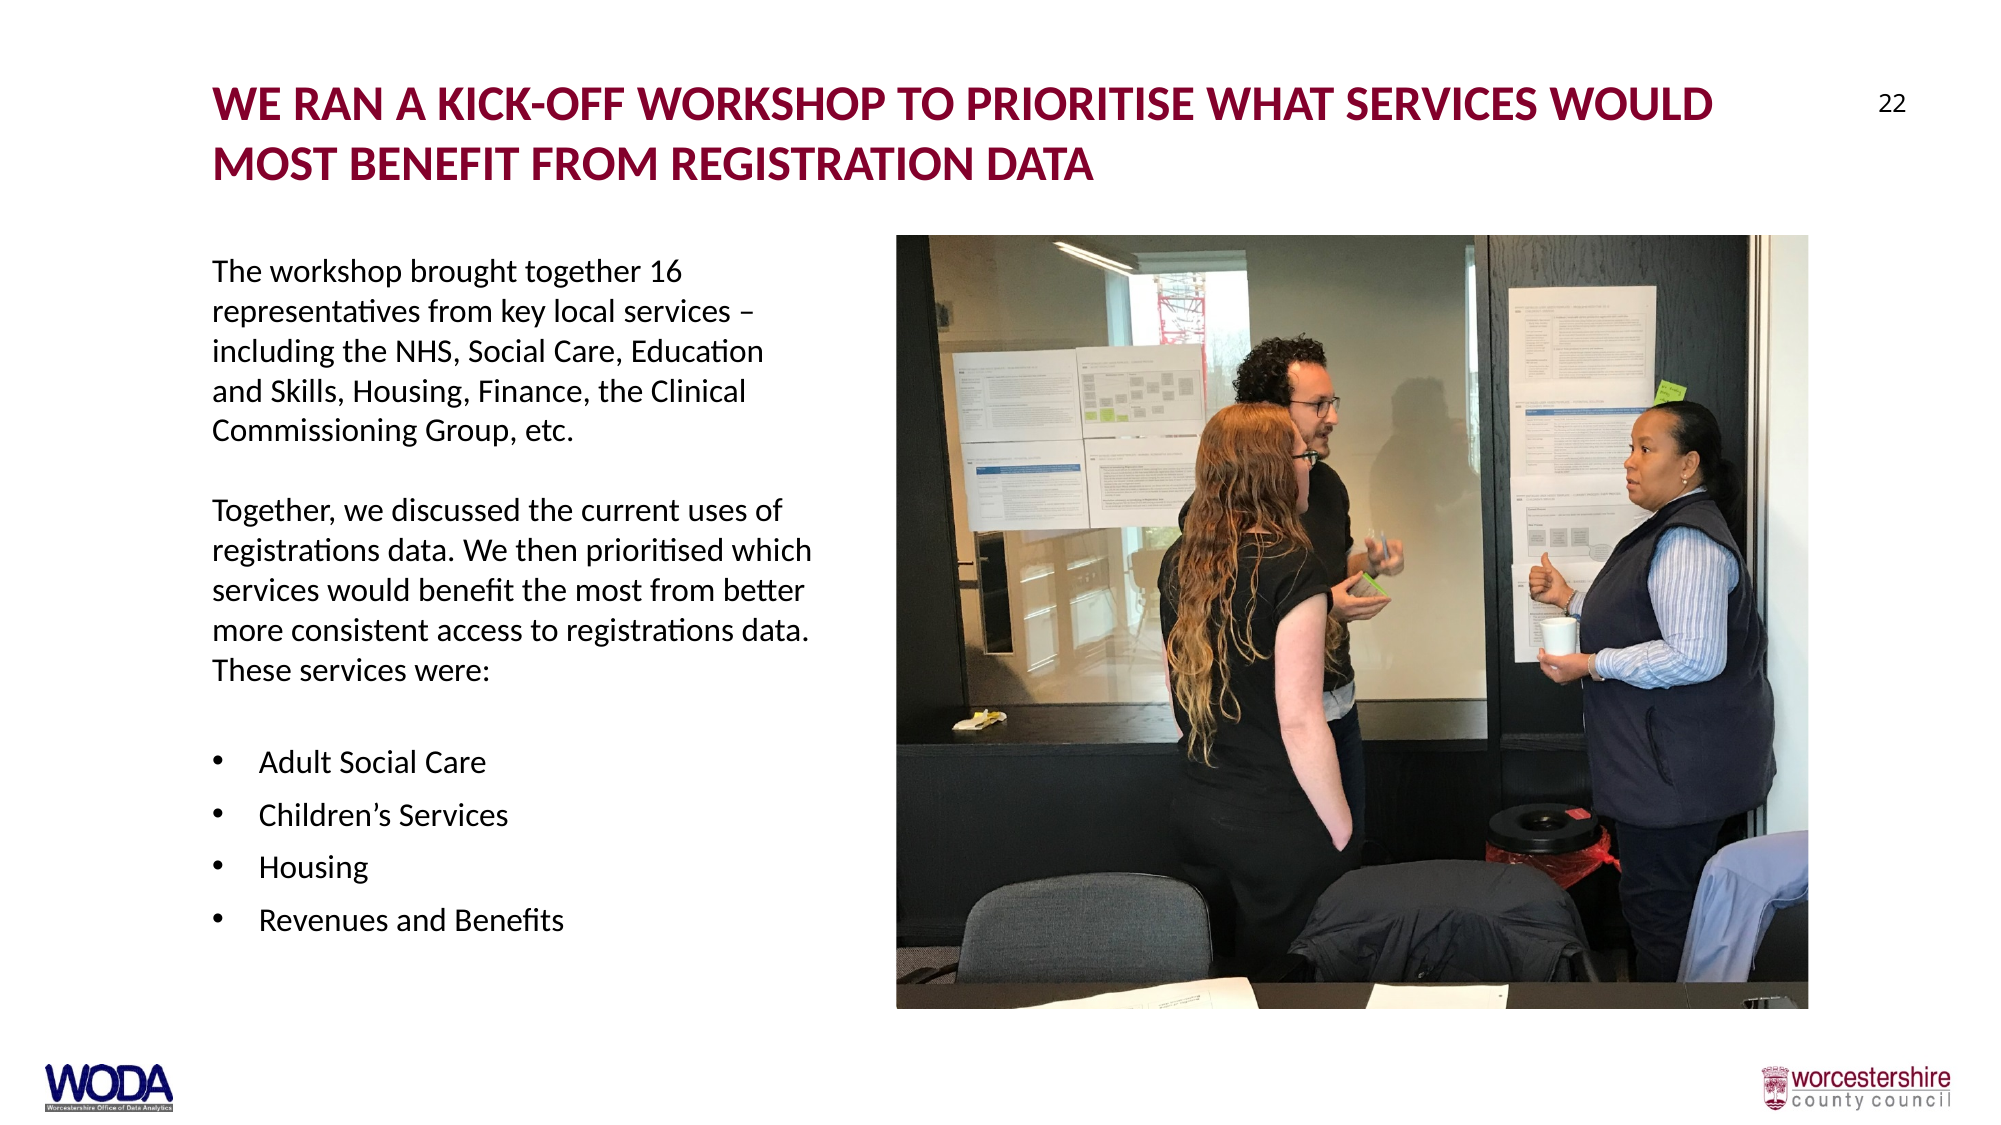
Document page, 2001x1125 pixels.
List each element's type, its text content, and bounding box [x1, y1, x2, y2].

text_box The workshop brought together 16 representatives from key local services – including the NHS, Social Care, Education and Skills, Housing, Finance, the Clinical Commissioning Group, etc. Together, we discussed the current uses of registrations data. We then prioritised which services would benefit the most from better more consistent access to registrations data. These services were: Adult Social Care Children’s Services Housing Revenues and Benefits [212, 248, 874, 1080]
picture [45, 1064, 173, 1112]
picture [896, 235, 1809, 1009]
picture [1749, 1055, 1971, 1121]
slide_number <number> [1850, 87, 1907, 148]
title WE RAN A KICK-OFF WORKSHOP TO PRIORITISE WHAT SERVICES WOULD MOST BENEFIT FROM REGISTRATION DATA [212, 70, 1809, 210]
